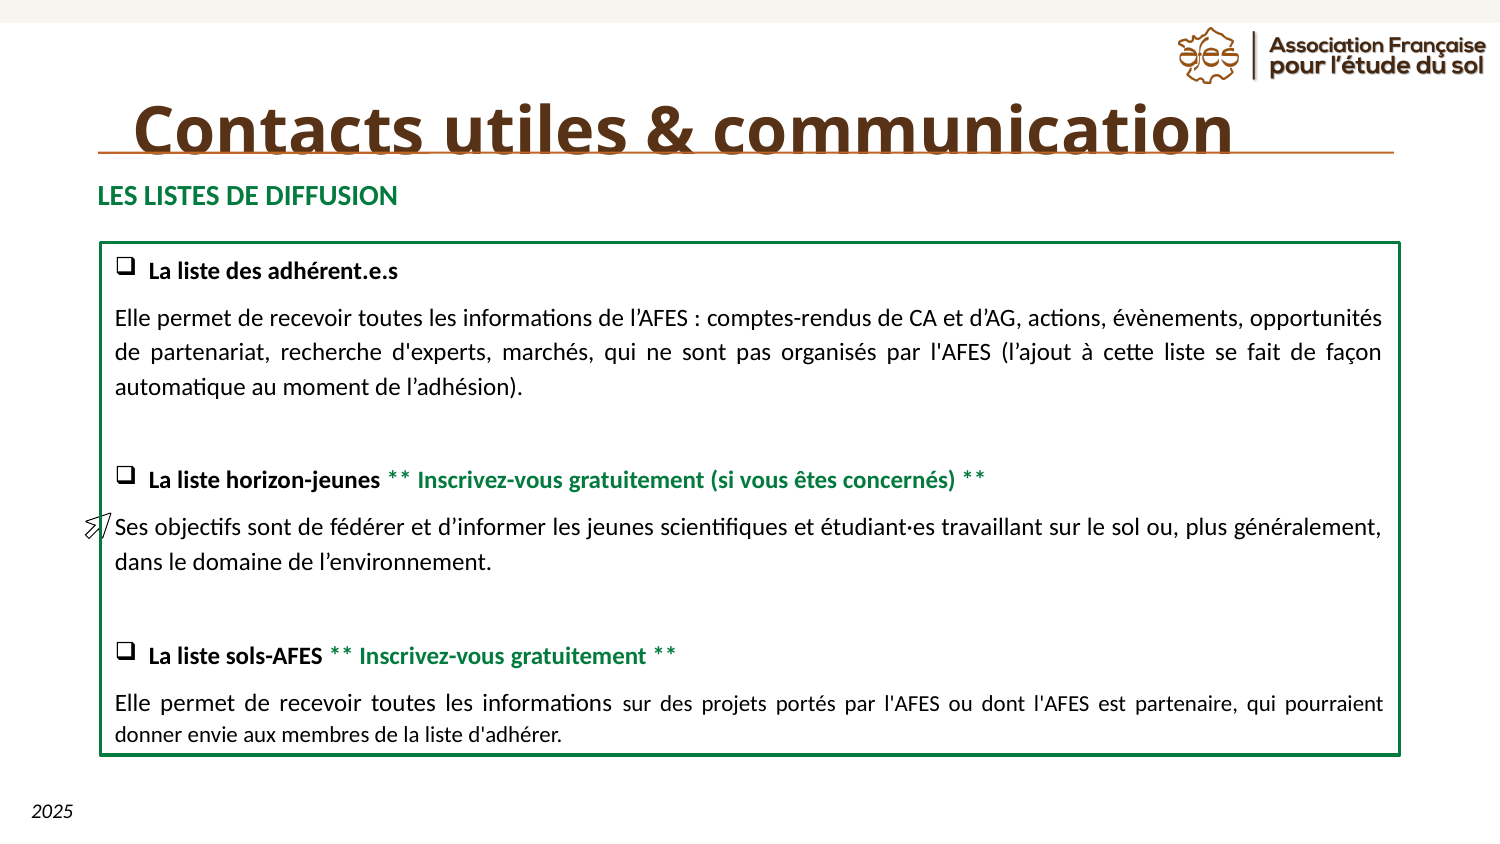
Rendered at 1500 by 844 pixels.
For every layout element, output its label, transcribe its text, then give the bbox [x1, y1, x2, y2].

picture [75, 502, 100, 549]
picture [1178, 26, 1500, 98]
title Contacts utiles & communication [82, 44, 1349, 139]
text_box La liste des adhérent.e.s Elle permet de recevoir toutes les informations de l’AFES : comptes-rendus de CA et d’AG, actions, évènements, opportunités de partenariat, recherche d'experts, marchés, qui ne sont pas organisés par l'AFES (l’ajout à cette liste se fait de façon automatique au moment de l’adhésion). La liste horizon-jeunes ** Inscrivez-vous gratuitement (si vous êtes concernés) ** Ses objectifs sont de fédérer et d’informer les jeunes scientifiques et étudiant·es travaillant sur le sol ou, plus généralement, dans le domaine de l’environnement. La liste sols-AFES ** Inscrivez-vous gratuitement ** Elle permet de recevoir toutes les informations sur des projets portés par l'AFES ou dont l'AFES est partenaire, qui pourraient donner envie aux membres de la liste d'adhérer. [100, 242, 1400, 755]
text_box 2025 [16, 786, 766, 830]
text_box LES LISTES DE DIFFUSION [83, 164, 833, 219]
